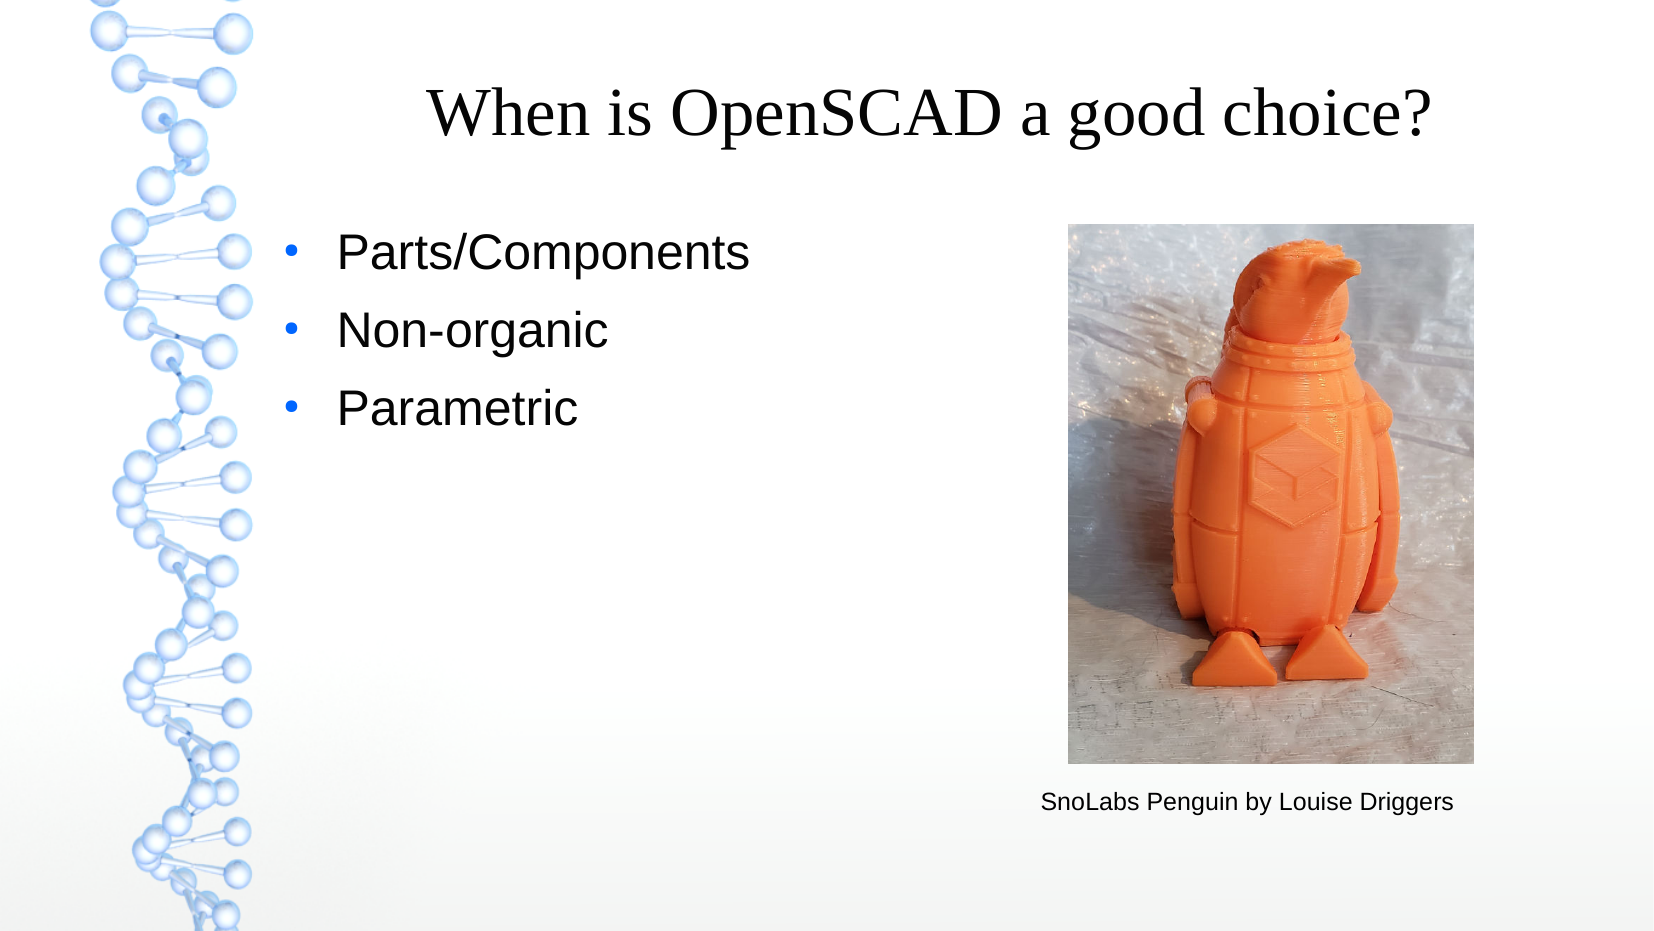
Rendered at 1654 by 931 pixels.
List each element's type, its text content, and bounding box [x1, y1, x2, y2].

picture [0, 0, 1654, 931]
list Parts/Components Non-organic Parametric [265, 224, 915, 764]
title When is OpenSCAD a good choice? [265, 35, 1595, 189]
text_box SnoLabs Penguin by Louise Driggers [1025, 780, 1471, 823]
